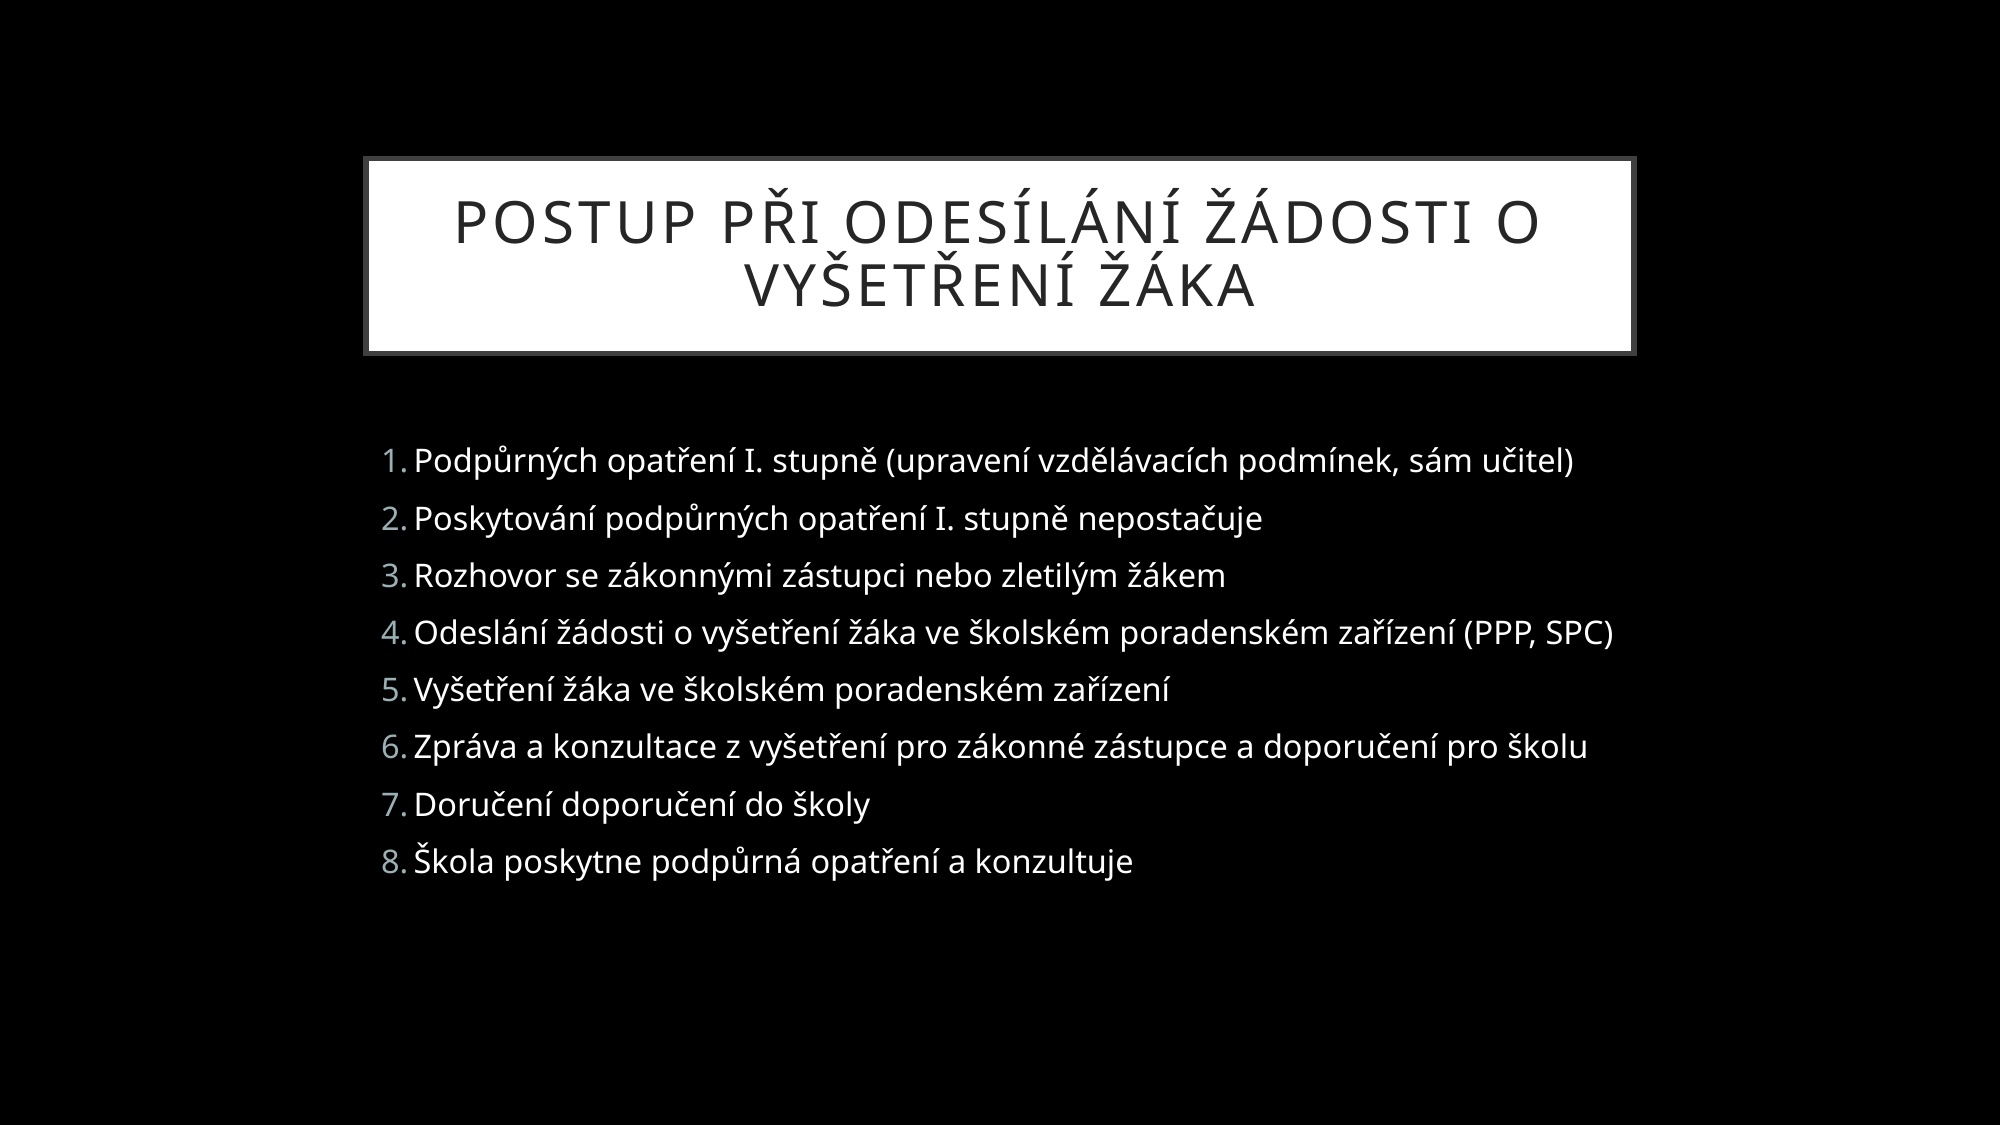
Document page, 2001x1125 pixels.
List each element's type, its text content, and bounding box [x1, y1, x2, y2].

title Postup při odesílání žádosti o vyšetření žáka [366, 158, 1634, 354]
list Podpůrných opatření I. stupně (upravení vzdělávacích podmínek, sám učitel) Poskytování podpůrných opatření I. stupně nepostačuje Rozhovor se zákonnými zástupci nebo zletilým žákem Odeslání žádosti o vyšetření žáka ve školském poradenském zařízení (PPP, SPC) Vyšetření žáka ve školském poradenském zařízení Zpráva a konzultace z vyšetření pro zákonné zástupce a doporučení pro školu Doručení doporučení do školy Škola poskytne podpůrná opatření a konzultuje [366, 432, 1641, 942]
